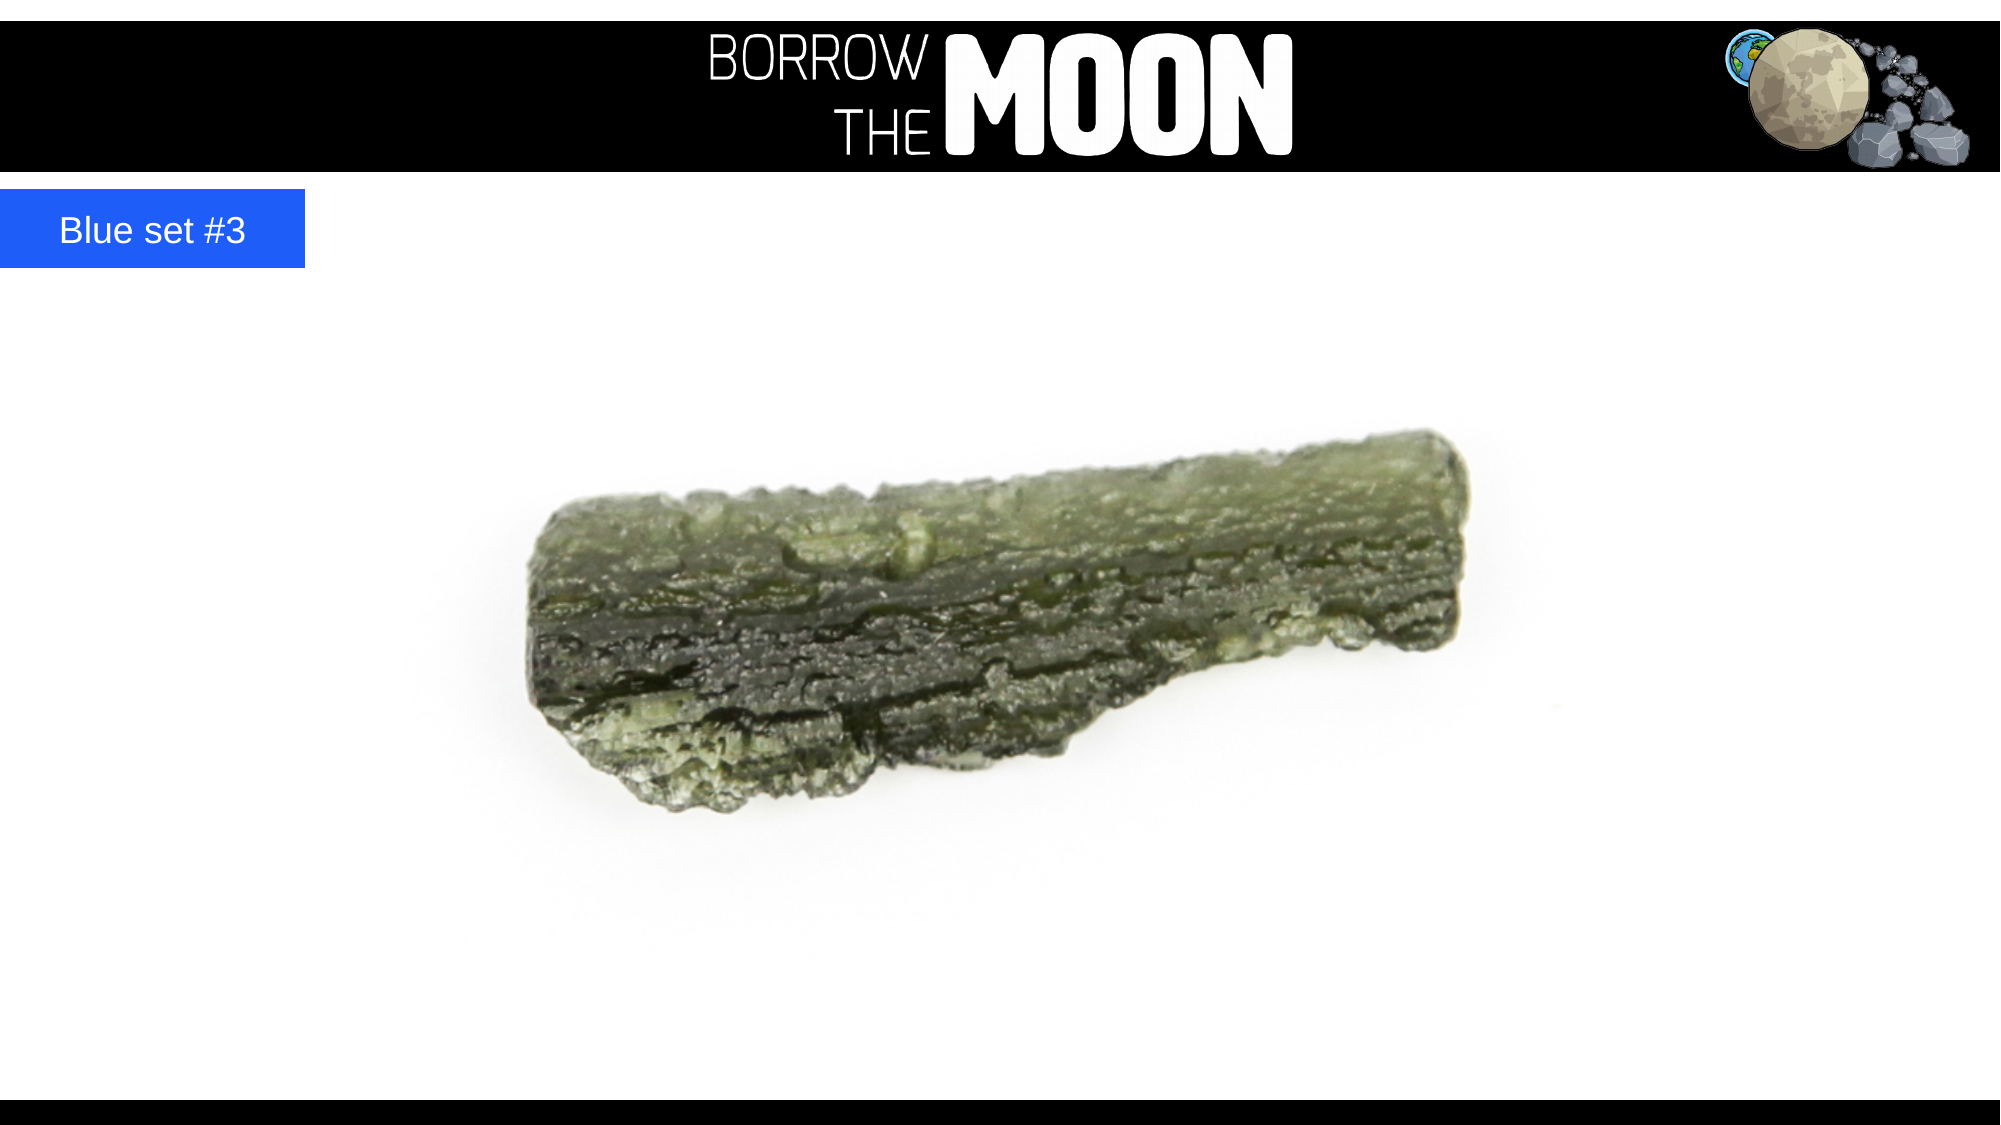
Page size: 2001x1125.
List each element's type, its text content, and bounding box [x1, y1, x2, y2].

picture [328, 189, 1672, 1084]
text_box Blue set #3 [0, 189, 305, 268]
